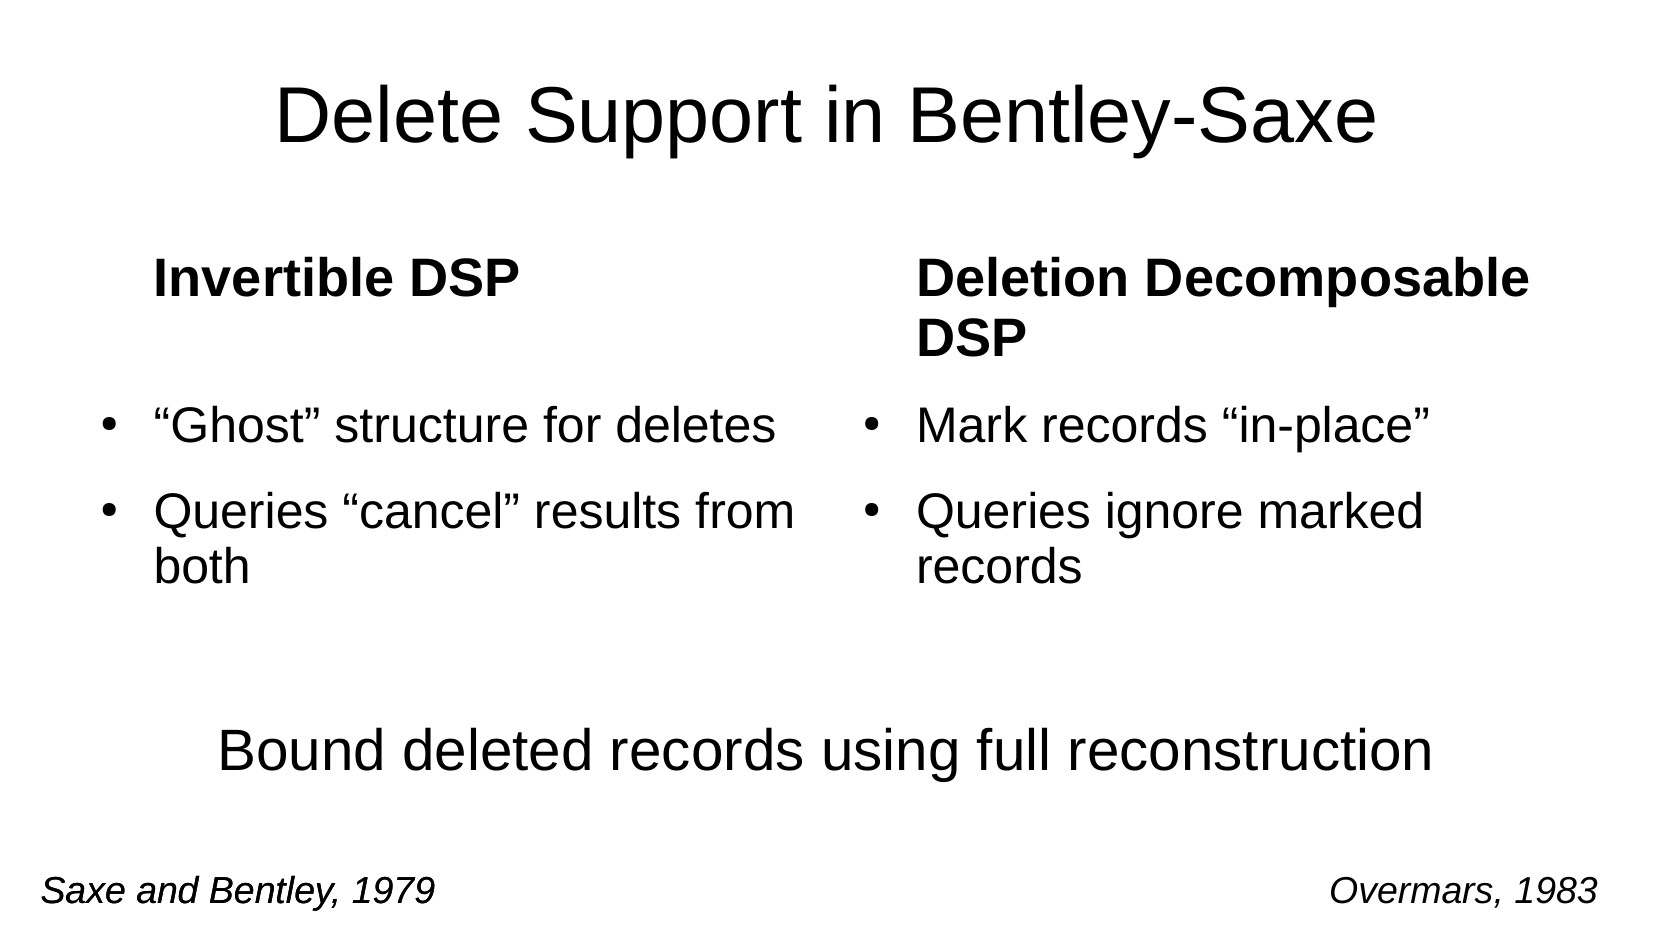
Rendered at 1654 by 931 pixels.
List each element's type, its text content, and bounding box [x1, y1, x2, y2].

list Deletion Decomposable DSP Mark records “in-place” Queries ignore marked records [845, 247, 1572, 855]
text_box Overmars, 1983 [1314, 862, 1613, 920]
text_box Saxe and Bentley, 1979 [25, 862, 452, 920]
list Invertible DSP “Ghost” structure for deletes Queries “cancel” results from both [82, 247, 809, 930]
text_box Bound deleted records using full reconstruction [202, 710, 1451, 791]
title Delete Support in Bentley-Saxe [82, 37, 1571, 193]
